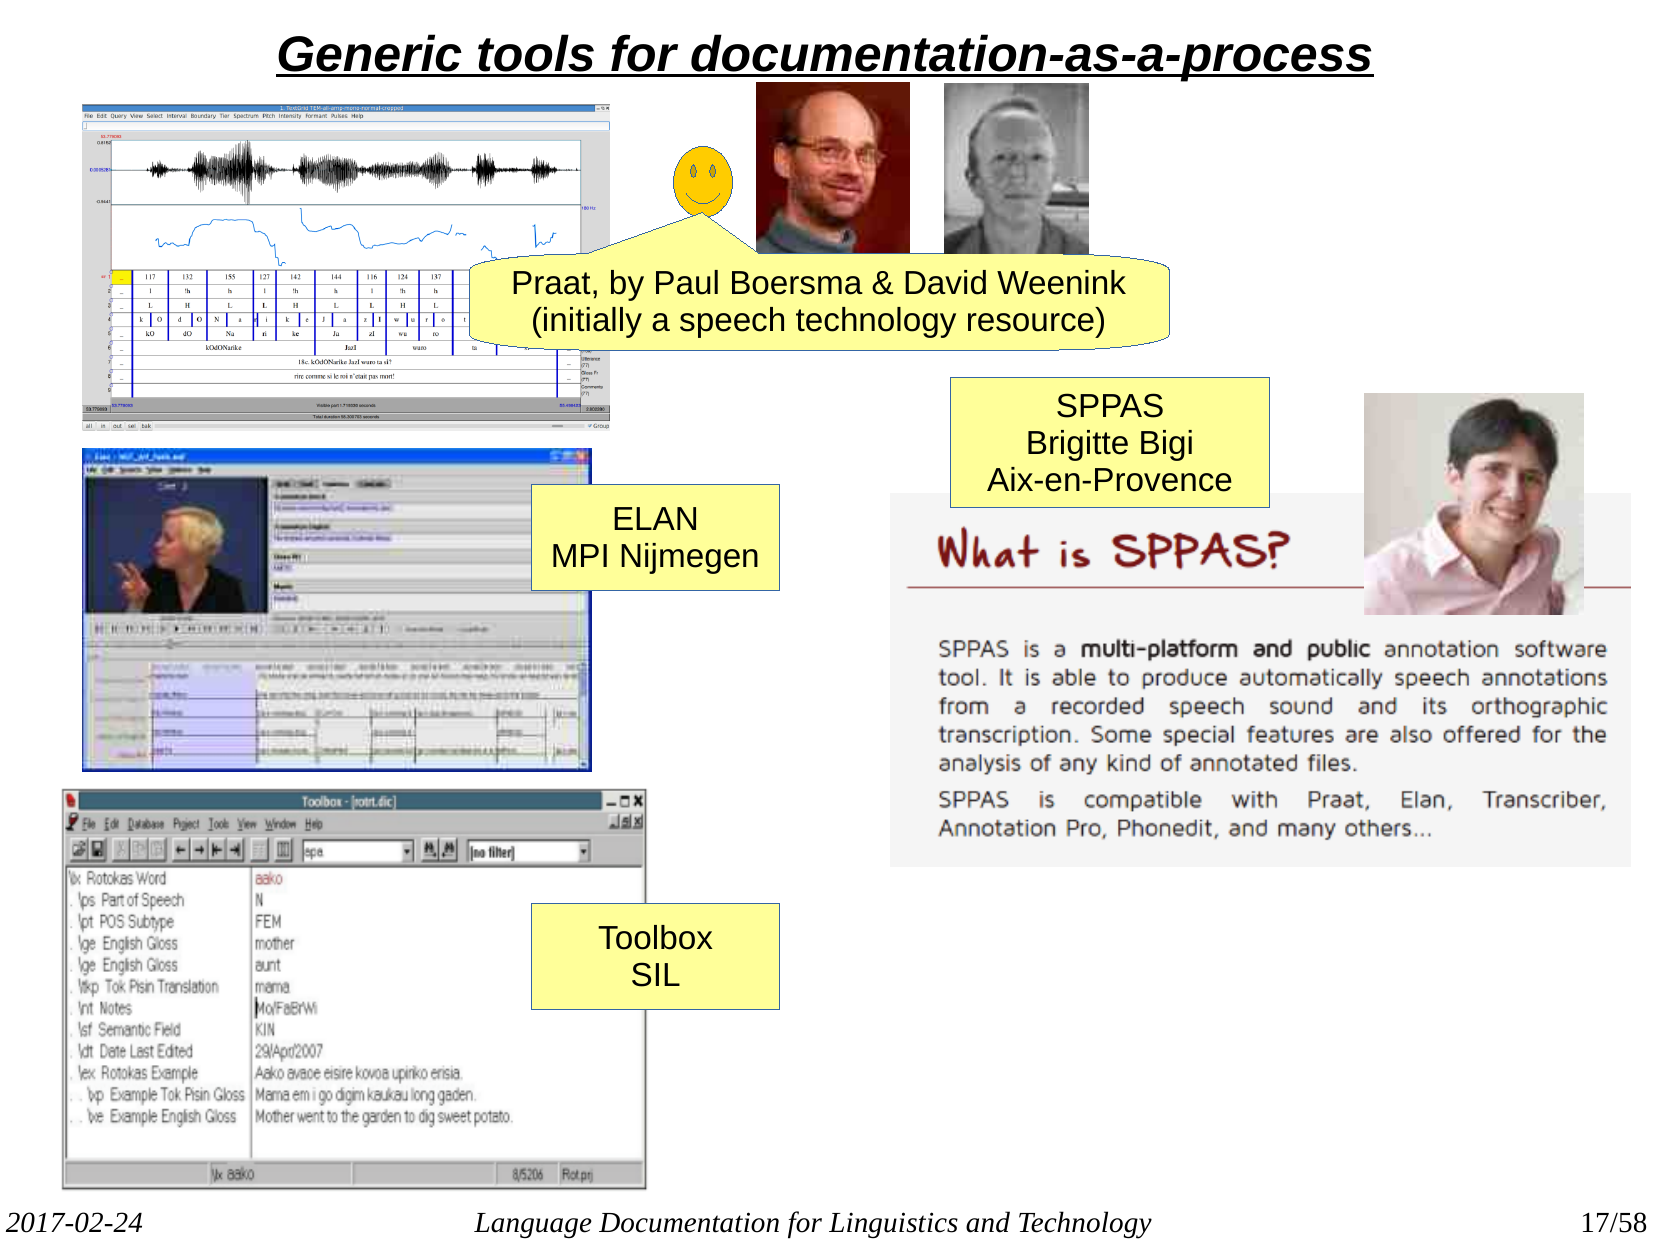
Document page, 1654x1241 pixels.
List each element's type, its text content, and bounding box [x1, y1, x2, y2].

text_box ELAN MPI Nijmegen [531, 484, 780, 591]
text_box Toolbox SIL [531, 903, 780, 1010]
picture [82, 104, 610, 431]
text_box Praat, by Paul Boersma & David Weenink (initially a speech technology resource) [469, 212, 1170, 351]
title Generic tools for documentation-as-a-process [0, 2, 1654, 106]
picture [944, 83, 1089, 254]
picture [59, 786, 650, 1193]
picture [756, 106, 910, 253]
picture [890, 393, 1631, 867]
picture [82, 448, 592, 772]
text_box [673, 146, 733, 217]
text_box SPPAS Brigitte Bigi Aix-en-Provence [950, 377, 1270, 508]
